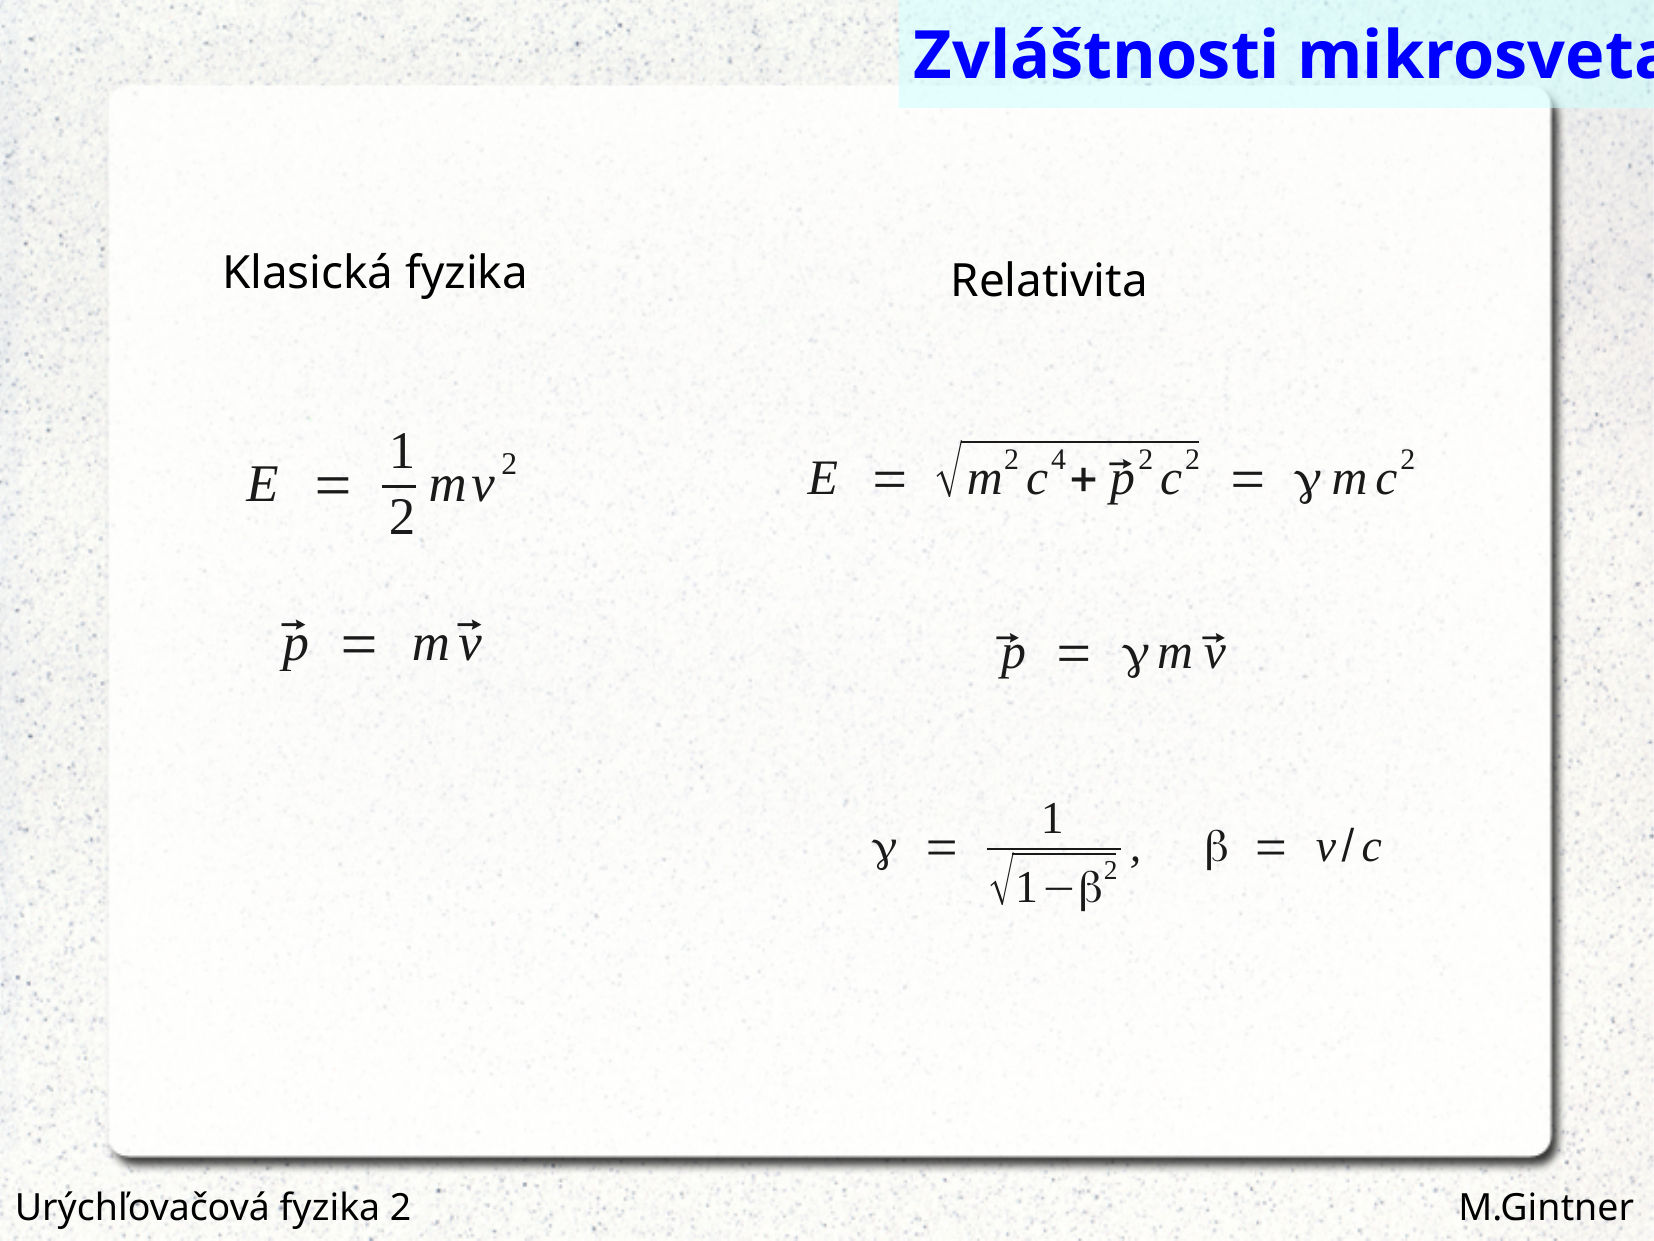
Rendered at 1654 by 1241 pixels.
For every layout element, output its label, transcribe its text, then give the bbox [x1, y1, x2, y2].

text_box M.Gintner [1443, 1173, 1654, 1241]
chart [857, 793, 1394, 914]
chart [229, 421, 530, 671]
text_box Klasická fyzika [207, 231, 554, 311]
text_box Relativita [936, 239, 1170, 326]
chart [791, 438, 1429, 681]
text_box Urýchľovačová fyzika 2 [0, 1173, 445, 1241]
picture [0, 0, 1654, 1241]
text_box Zvláštnosti mikrosveta [898, 0, 1654, 108]
